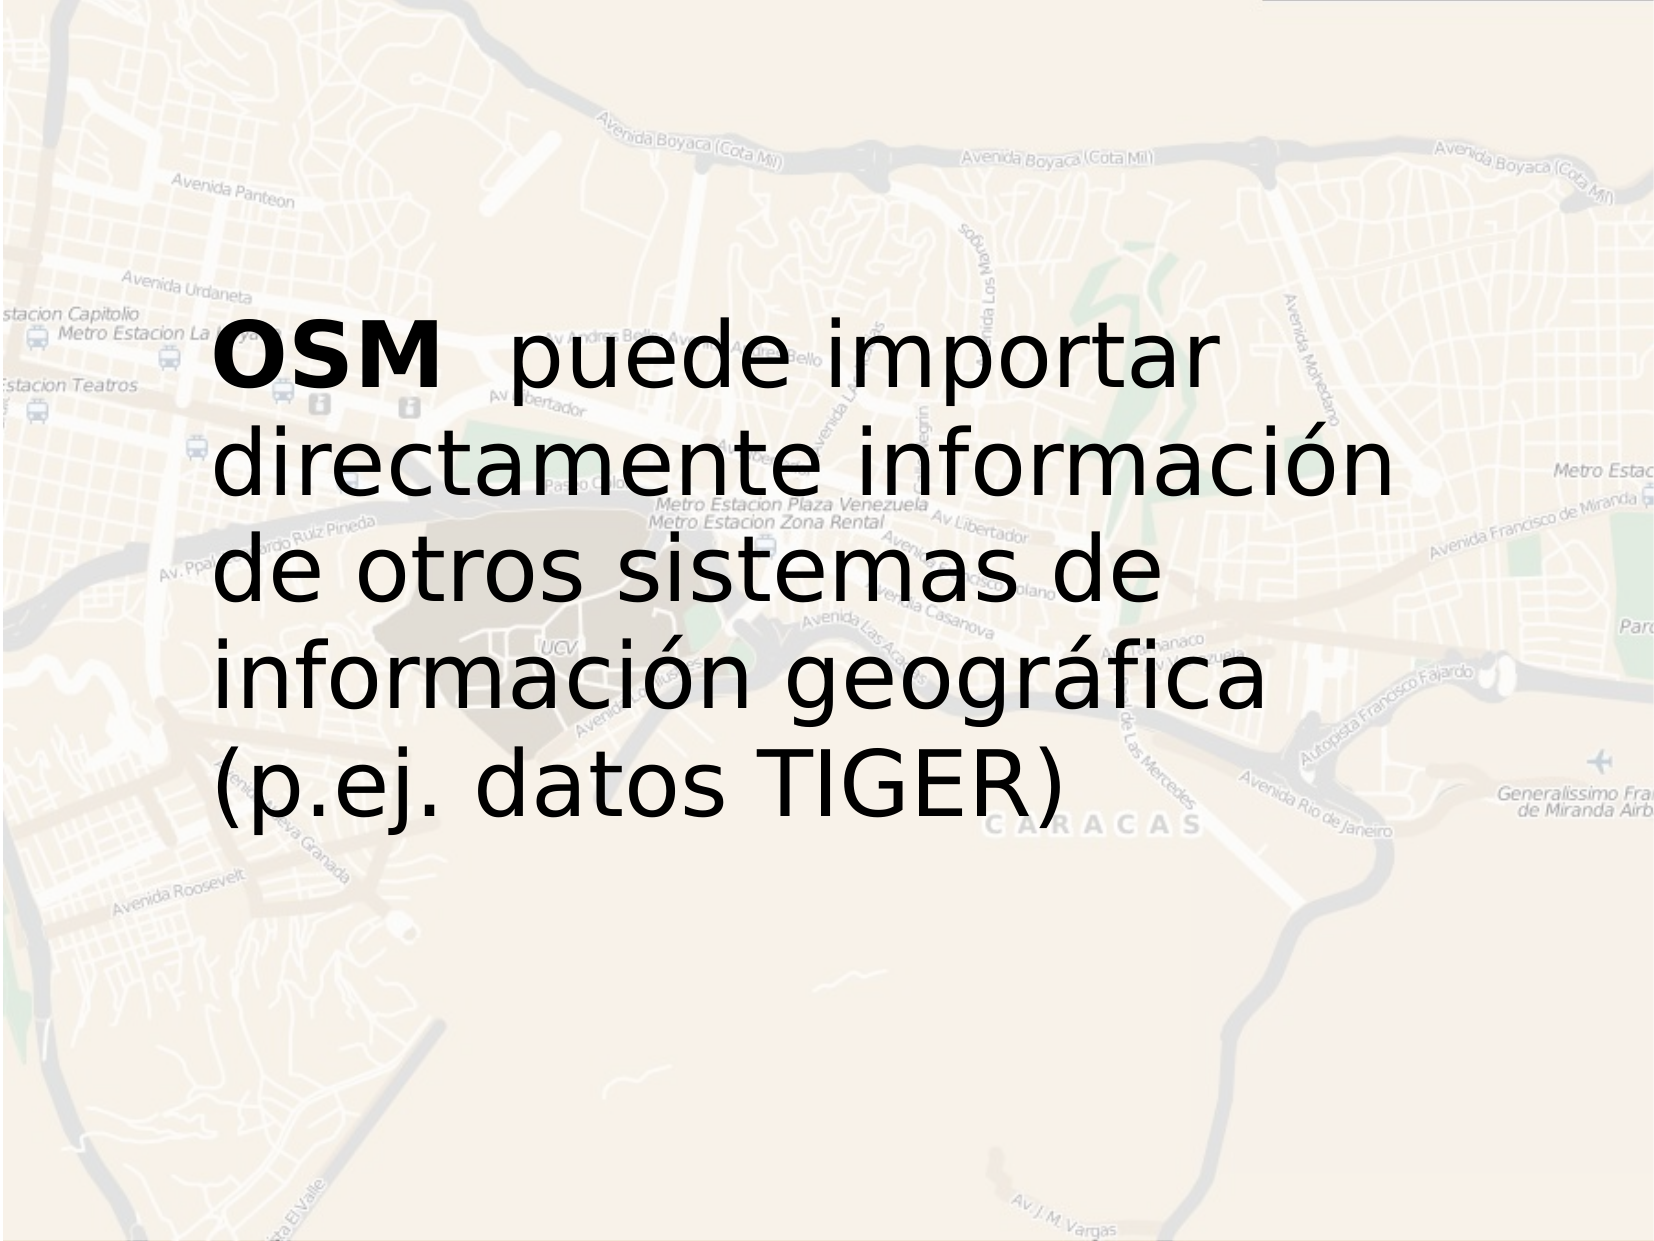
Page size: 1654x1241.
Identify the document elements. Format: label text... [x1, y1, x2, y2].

text_box OSM puede importar directamente información de otros sistemas de información geográfica (p.ej. datos TIGER) [195, 295, 1418, 1034]
